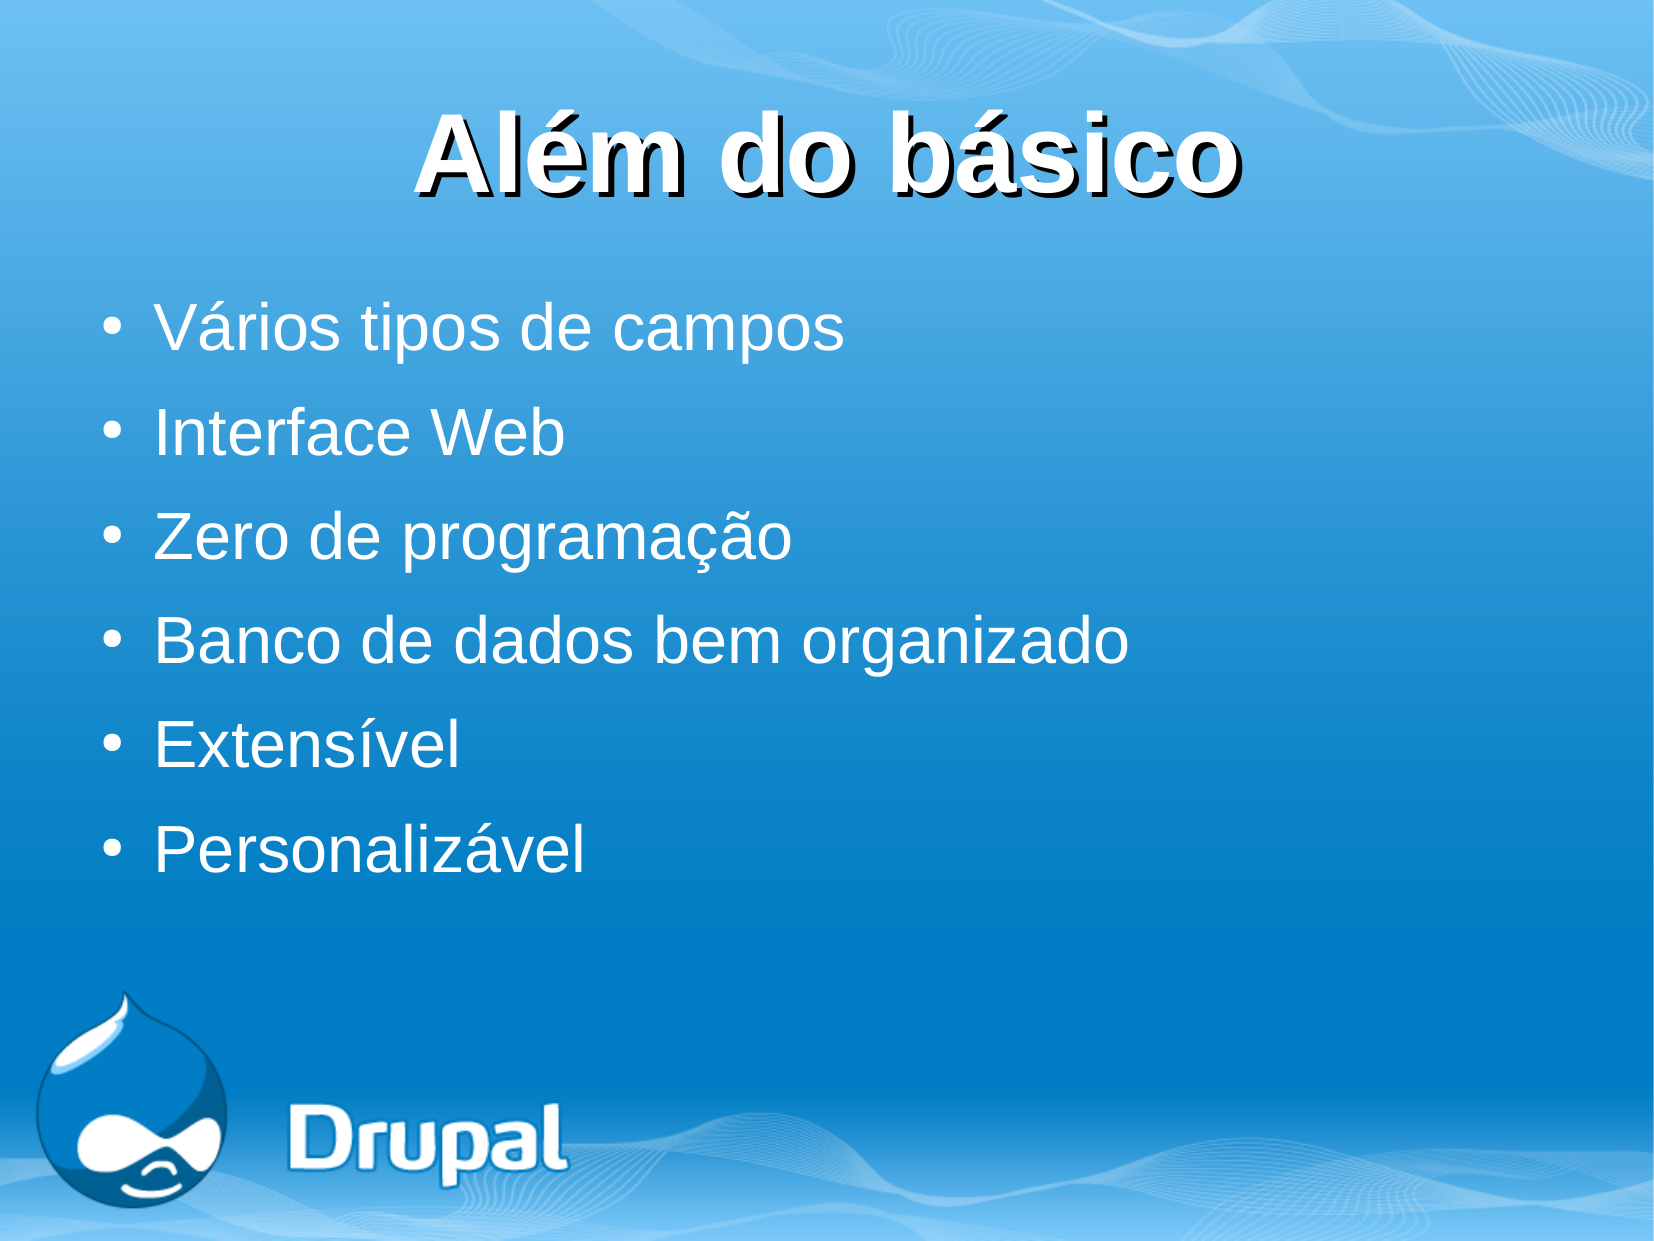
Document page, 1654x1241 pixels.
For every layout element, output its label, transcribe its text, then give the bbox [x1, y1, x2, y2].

list Vários tipos de campos Interface Web Zero de programação Banco de dados bem organizado Extensível Personalizável [82, 290, 1571, 1109]
picture [0, 0, 1654, 1241]
title Além do básico [82, 49, 1571, 257]
